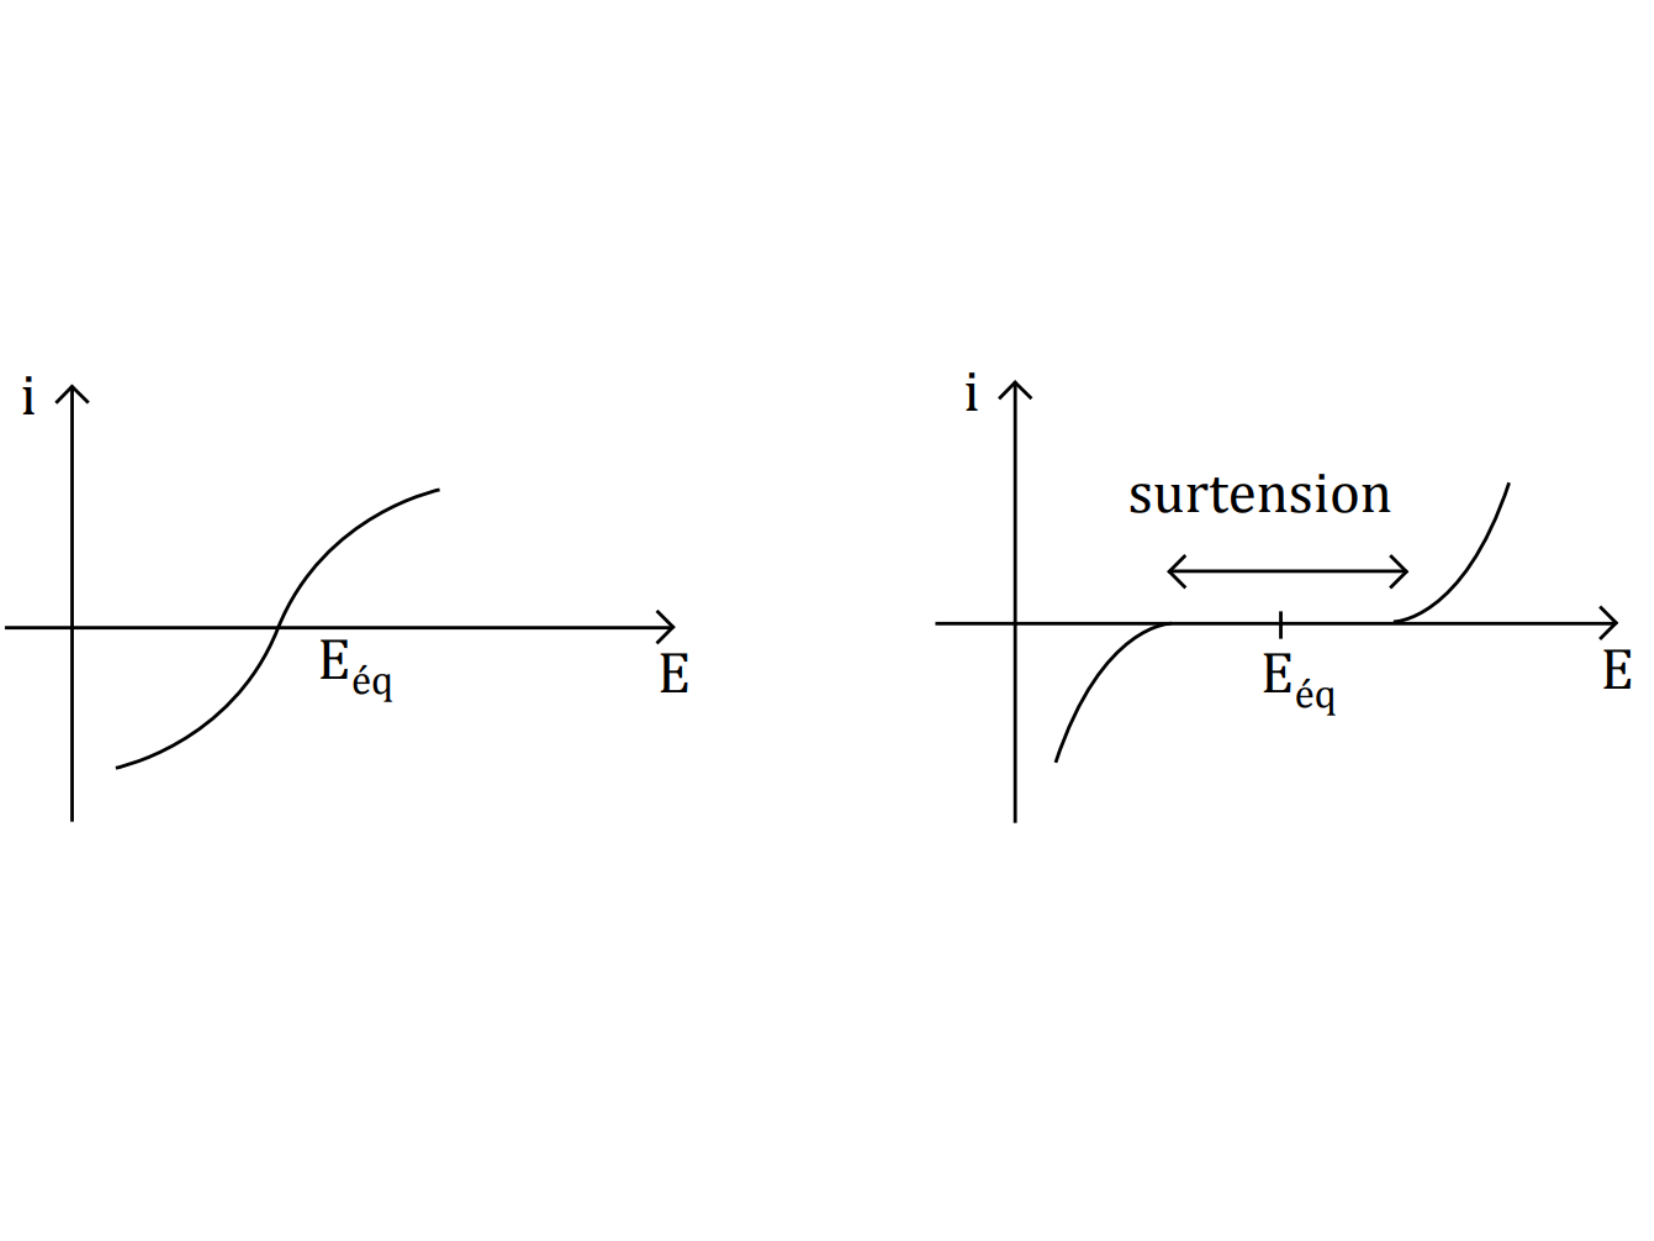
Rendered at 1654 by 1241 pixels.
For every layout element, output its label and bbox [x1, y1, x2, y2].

picture [0, 354, 1654, 842]
